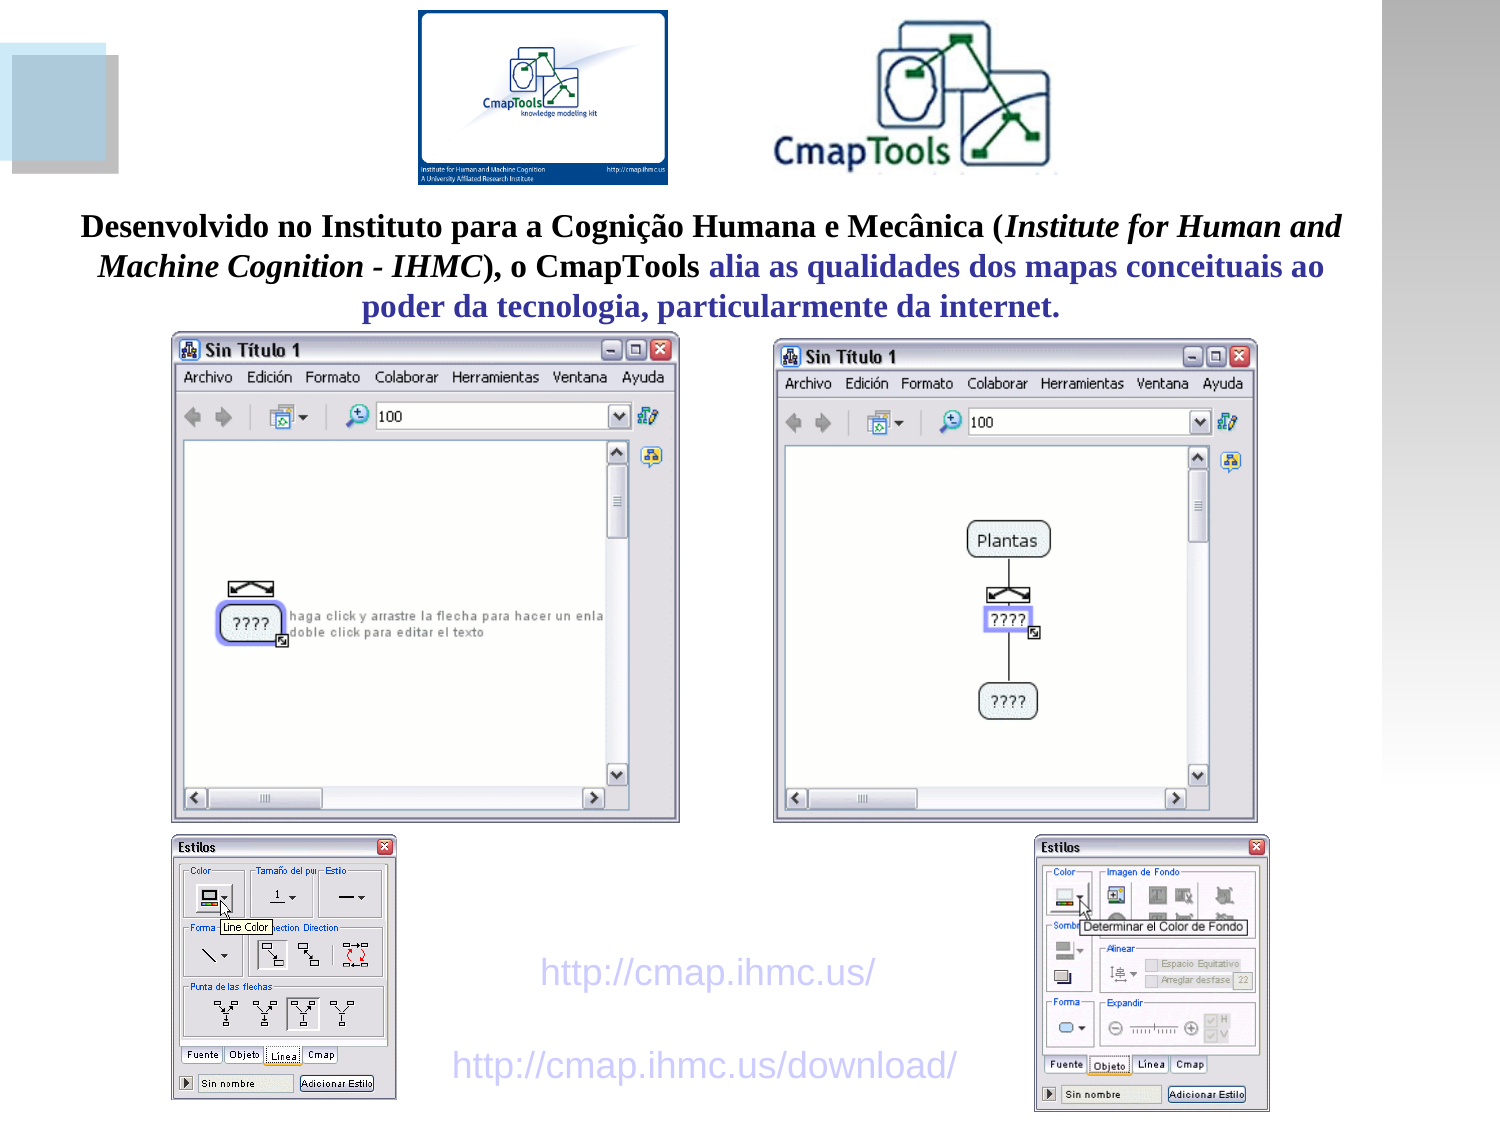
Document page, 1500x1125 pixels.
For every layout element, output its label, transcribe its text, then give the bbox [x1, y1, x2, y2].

text_box http://cmap.ihmc.us/ [525, 940, 898, 1001]
text_box Desenvolvido no Instituto para a Cognição Humana e Mecânica (Institute for Human and Machine Cognition - IHMC), o CmapTools alia as qualidades dos mapas conceituais ao poder da tecnologia, particularmente da internet. [41, 196, 1382, 332]
picture [773, 18, 1060, 175]
text_box [0, 42, 107, 161]
picture [1034, 834, 1270, 1112]
picture [773, 338, 1258, 823]
text_box http://cmap.ihmc.us/download/ [437, 1033, 987, 1095]
picture [171, 834, 397, 1101]
text_box [1382, 0, 1500, 787]
picture [171, 332, 680, 823]
picture [418, 10, 668, 185]
